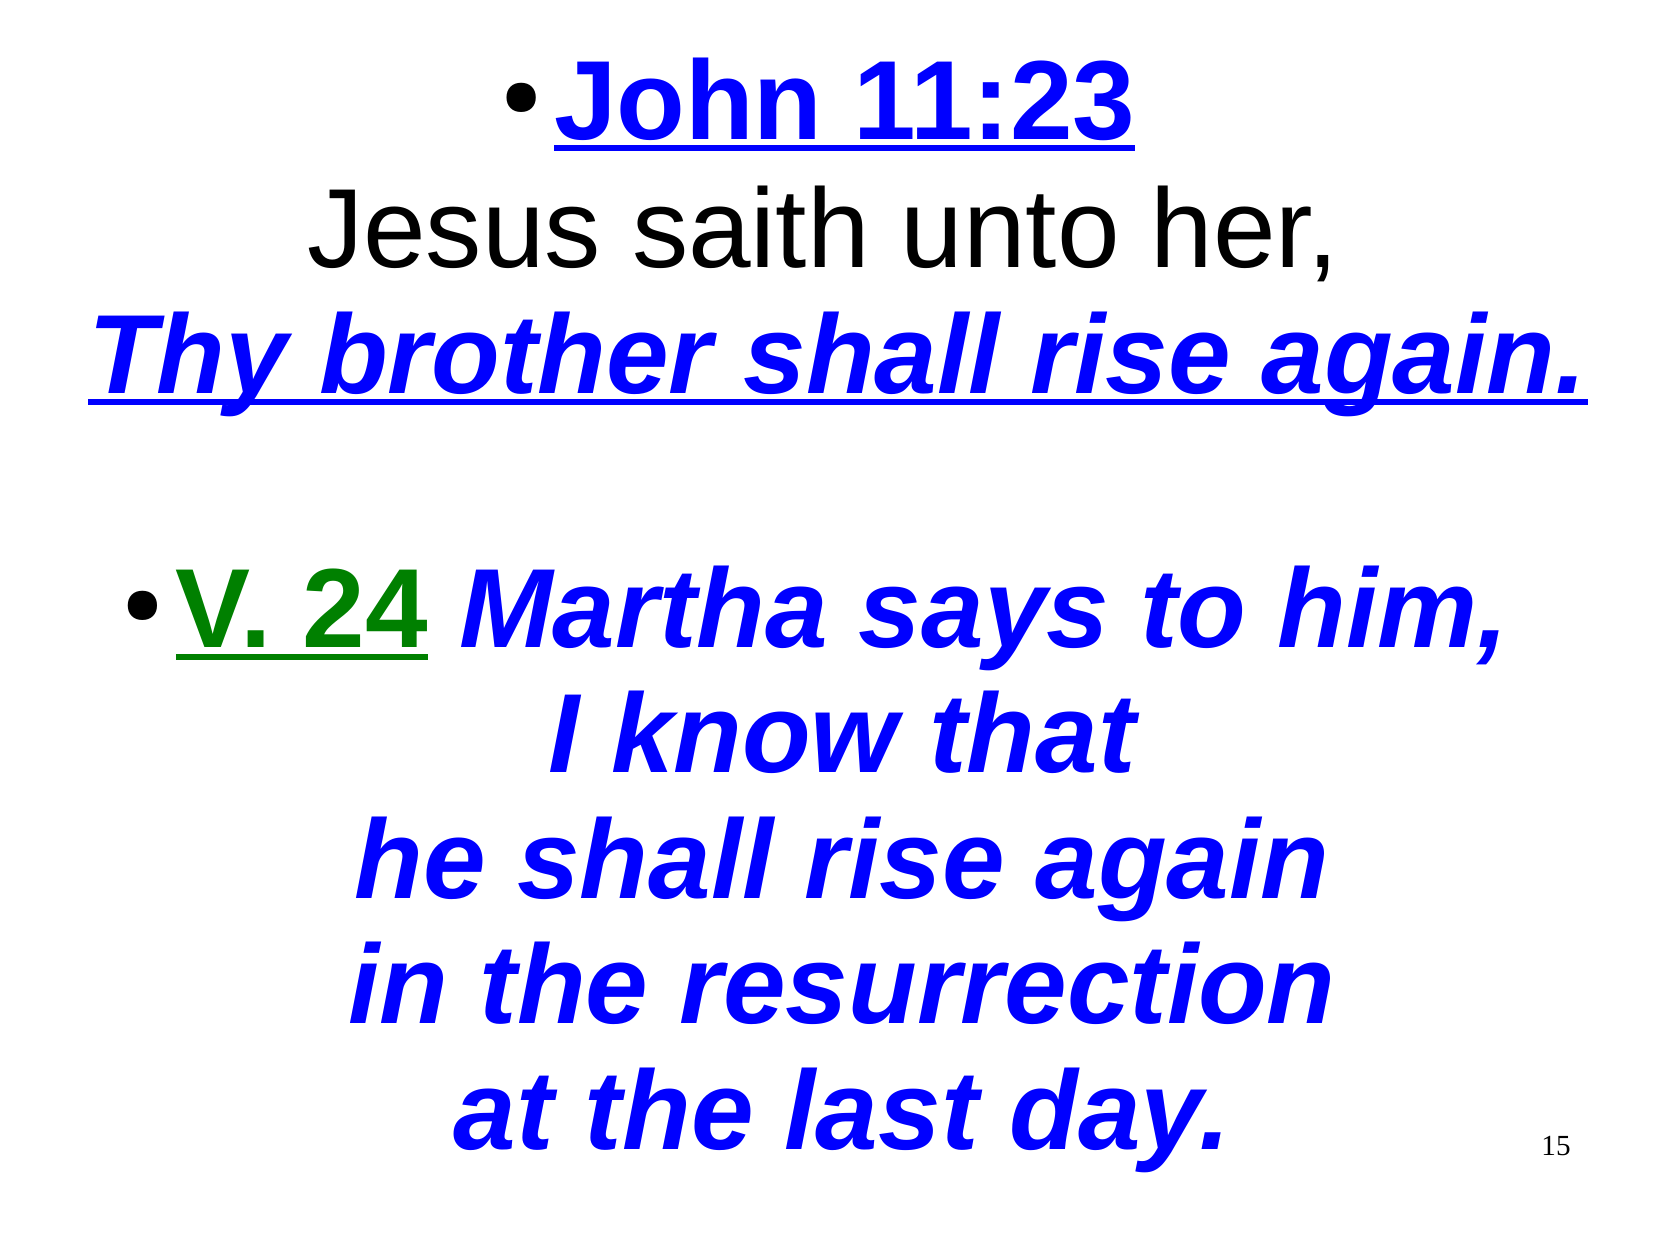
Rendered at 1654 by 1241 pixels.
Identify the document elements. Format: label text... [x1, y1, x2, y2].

list John 11:23 Jesus saith unto her, Thy brother shall rise again. V. 24 Martha says to him, I know that he shall rise again in the resurrection at the last day. [37, 37, 1613, 1201]
